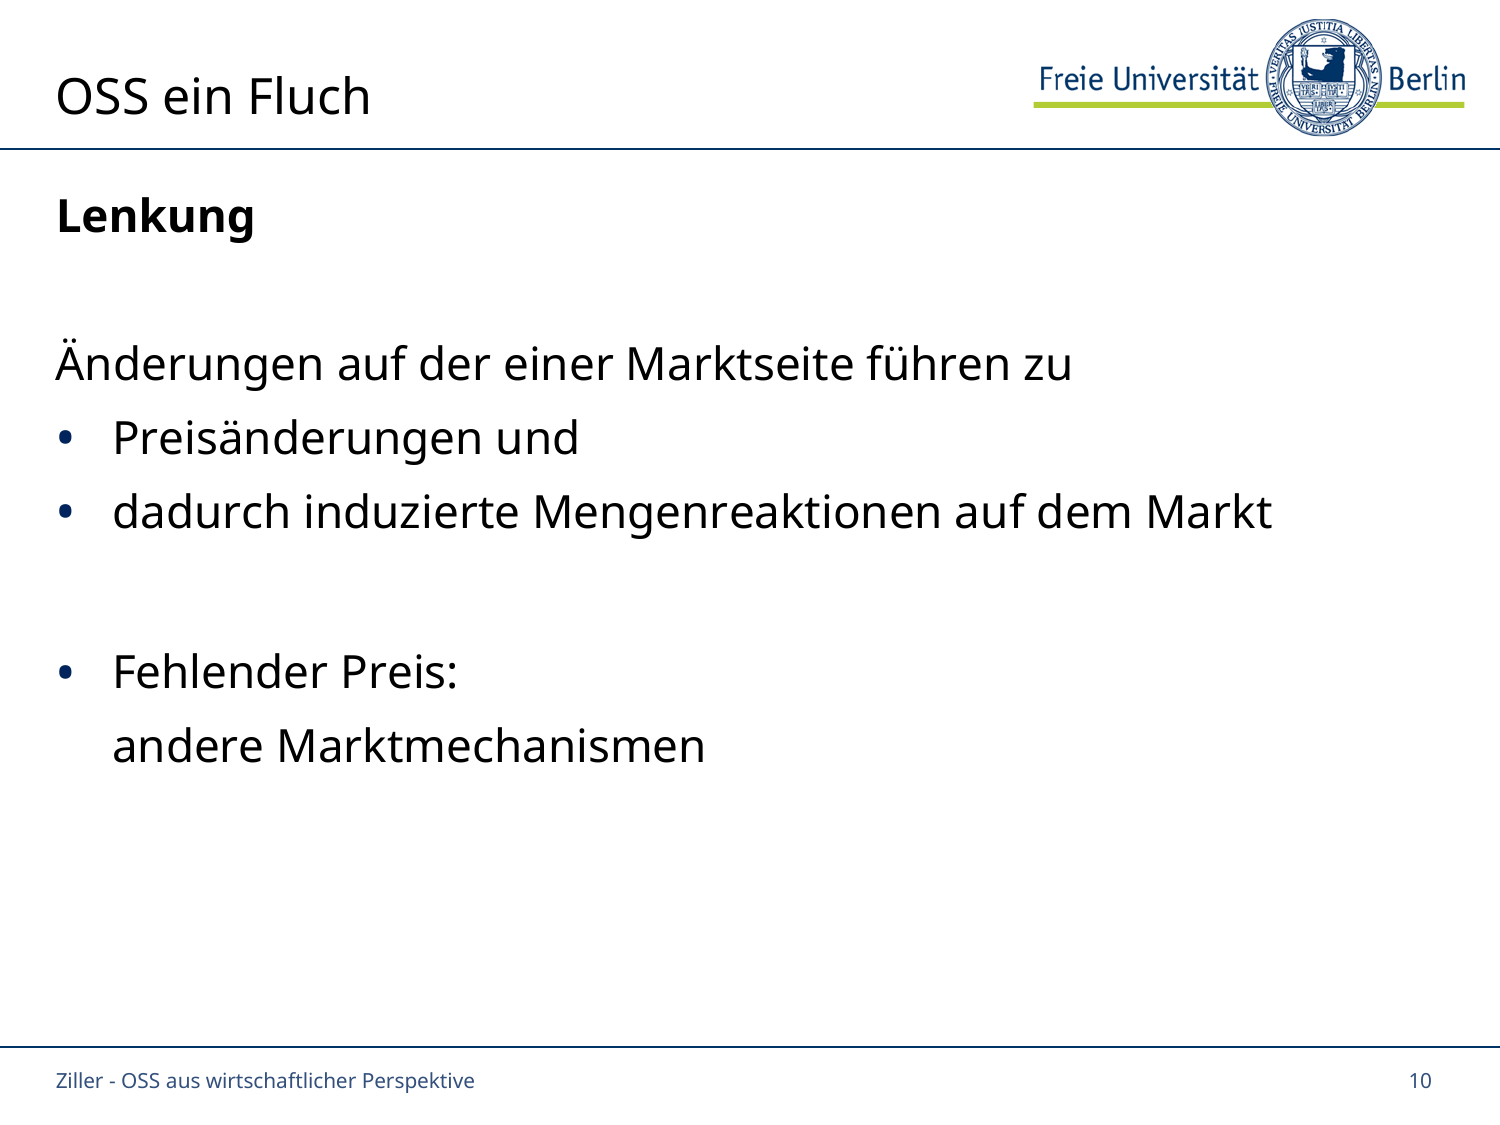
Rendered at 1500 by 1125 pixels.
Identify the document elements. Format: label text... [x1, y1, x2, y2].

picture [1033, 19, 1470, 137]
list Lenkung Änderungen auf der einer Marktseite führen zu Preisänderungen und dadurch induzierte Mengenreaktionen auf dem Markt Fehlender Preis: andere Marktmechanismen [41, 175, 1447, 1039]
title OSS ein Fluch [41, 0, 1016, 138]
